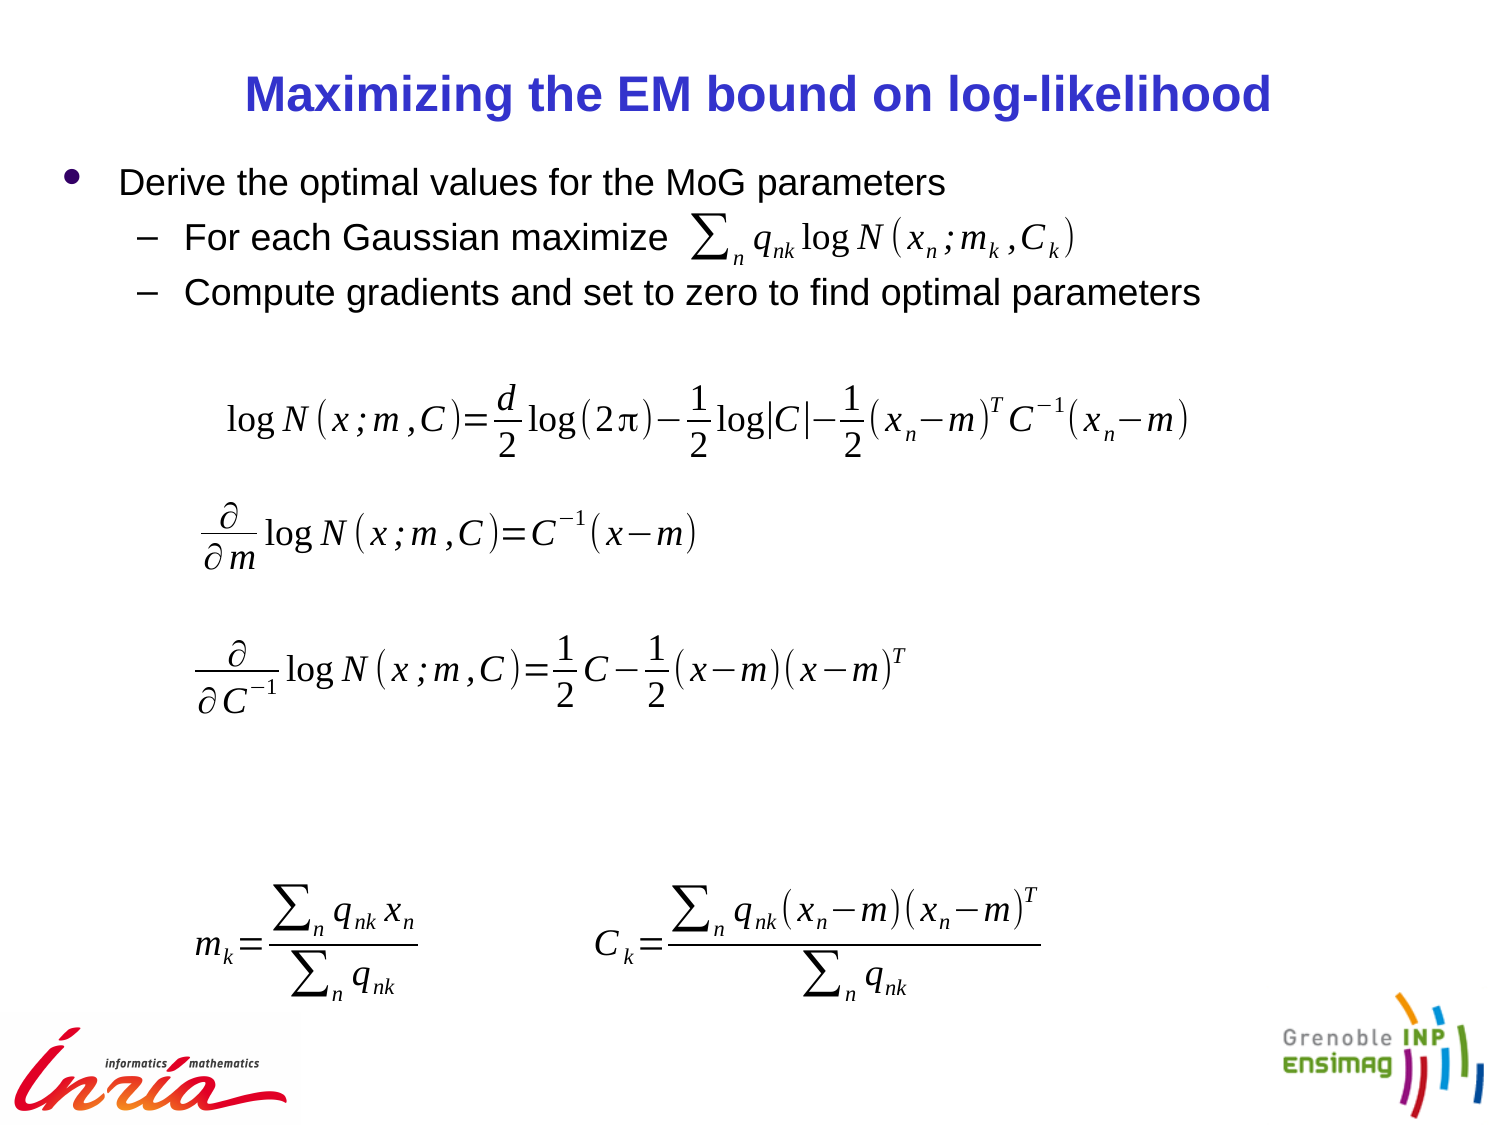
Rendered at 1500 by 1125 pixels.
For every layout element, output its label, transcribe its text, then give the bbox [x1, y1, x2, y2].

chart [187, 627, 911, 722]
picture [1266, 986, 1489, 1125]
chart [187, 882, 425, 1007]
title Maximizing the EM bound on log-likelihood [75, 45, 1426, 138]
picture [0, 1012, 301, 1125]
list Derive the optimal values for the MoG parameters For each Gaussian maximize Compute gradients and set to zero to find optimal parameters [47, 149, 1426, 1088]
chart [219, 377, 1195, 466]
chart [683, 211, 1082, 271]
chart [193, 501, 704, 579]
chart [587, 882, 1050, 1007]
